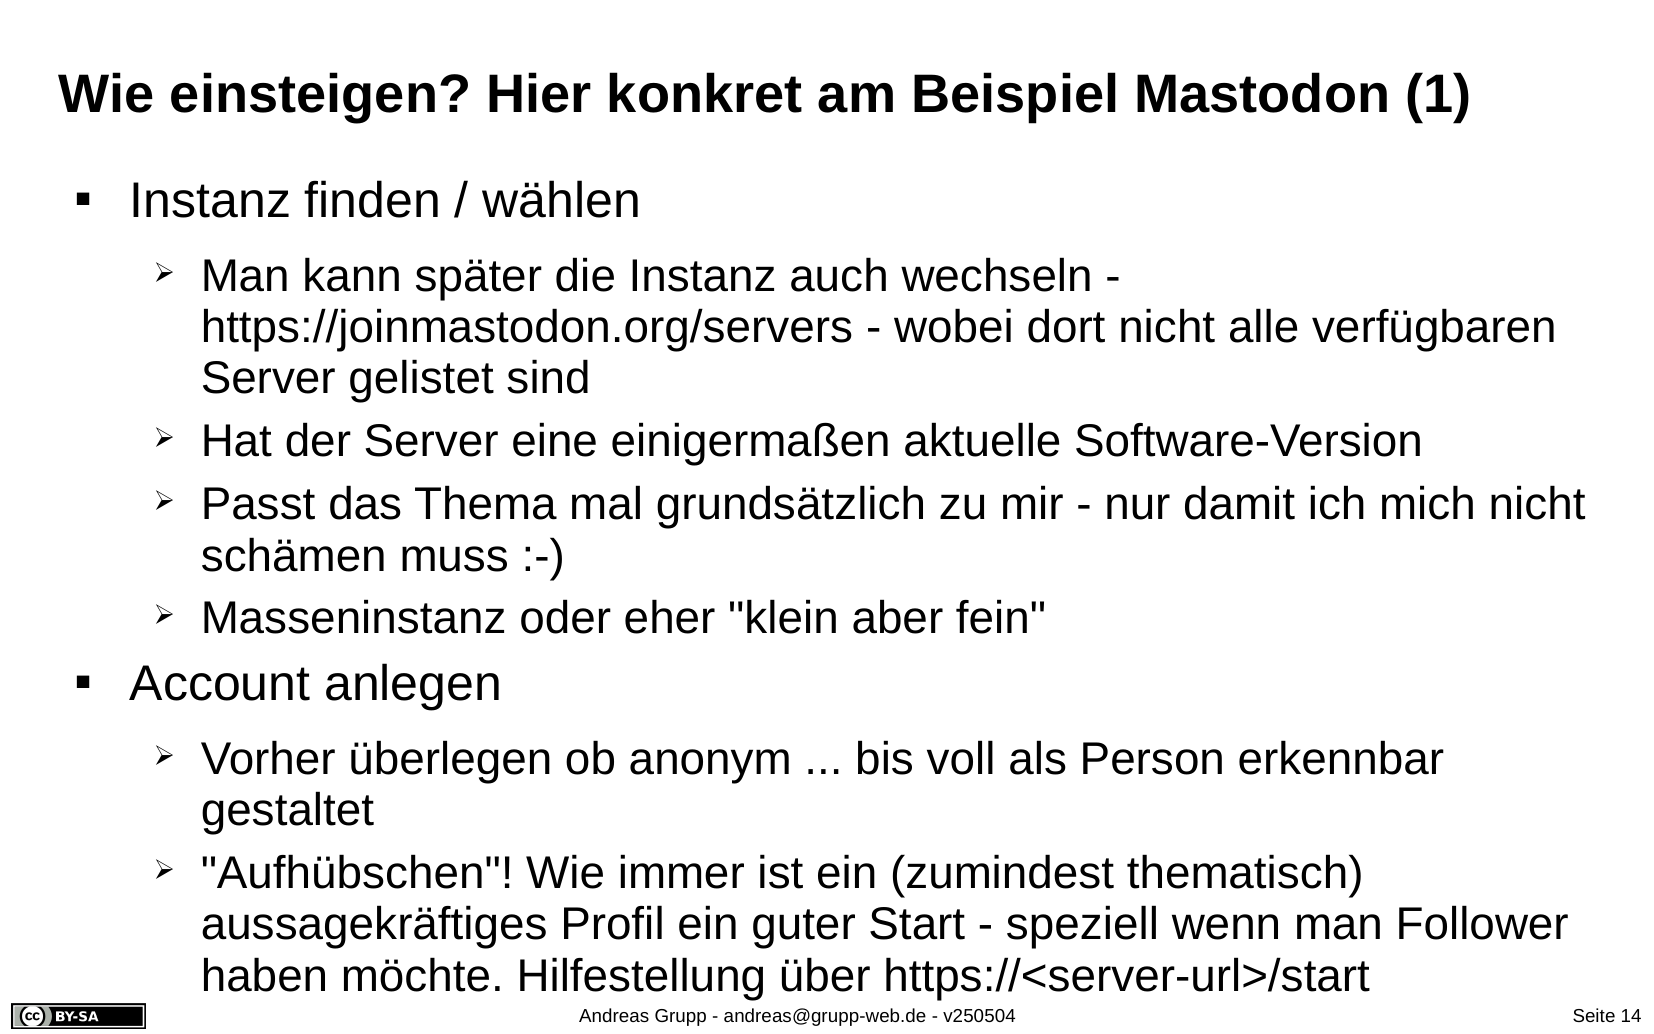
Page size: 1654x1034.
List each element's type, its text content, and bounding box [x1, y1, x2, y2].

title Wie einsteigen? Hier konkret am Beispiel Mastodon (1) [59, 24, 1625, 165]
list Instanz finden / wählen Man kann später die Instanz auch wechseln - https://joinmastodon.org/servers - wobei dort nicht alle verfügbaren Server gelistet sind Hat der Server eine einigermaßen aktuelle Software-Version Passt das Thema mal grundsätzlich zu mir - nur damit ich mich nicht schämen muss :-) Masseninstanz oder eher "klein aber fein" Account anlegen Vorher überlegen ob anonym ... bis voll als Person erkennbar gestaltet "Aufhübschen"! Wie immer ist ein (zumindest thematisch) aussagekräftiges Profil ein guter Start - speziell wenn man Follower haben möchte. Hilfestellung über https://<server-url>/start [59, 172, 1595, 952]
picture [11, 1003, 146, 1029]
